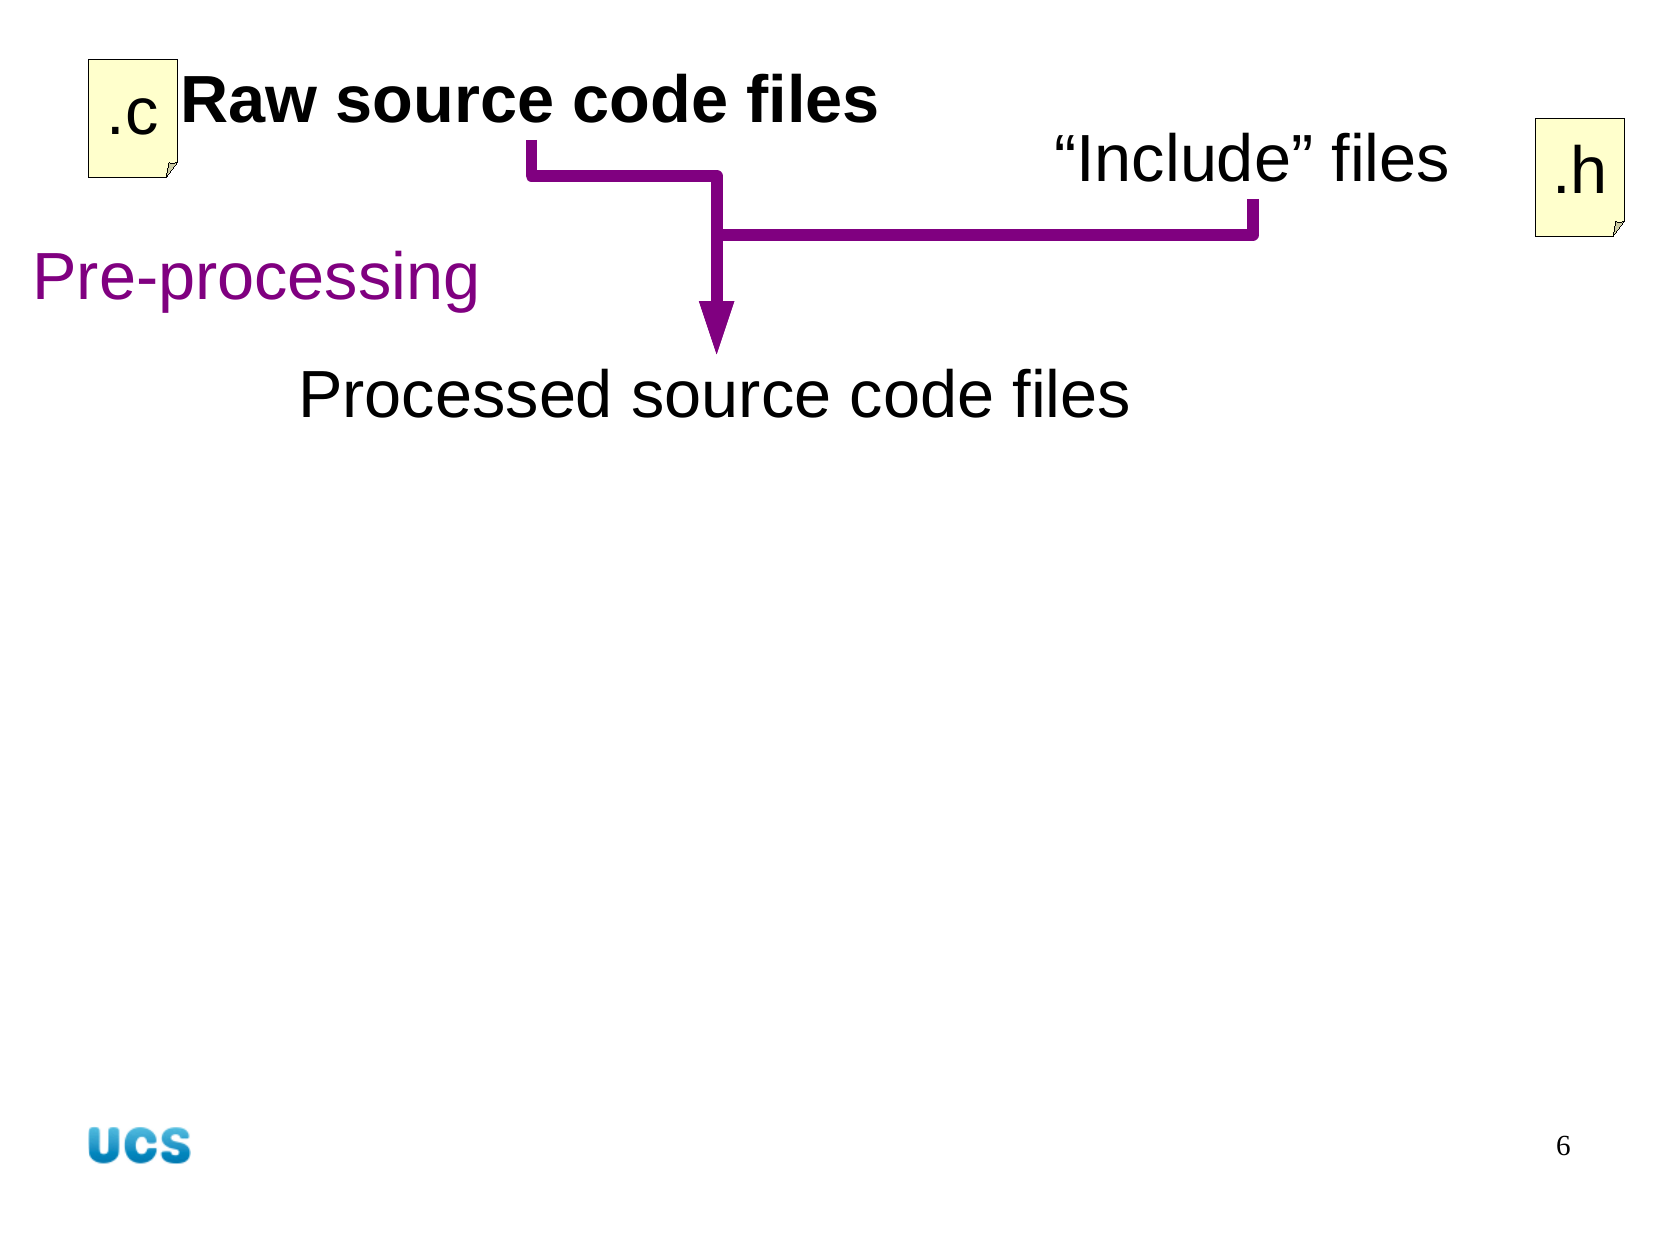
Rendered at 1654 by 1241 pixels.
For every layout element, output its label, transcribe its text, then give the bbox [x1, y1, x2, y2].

picture [88, 1126, 191, 1165]
text_box “Include” files [1051, 118, 1455, 199]
text_box Pre-processing [29, 236, 486, 317]
text_box Processed source code files [295, 354, 1139, 436]
text_box Raw source code files [178, 59, 886, 140]
text_box .c [88, 59, 178, 178]
text_box .h [1535, 118, 1625, 237]
